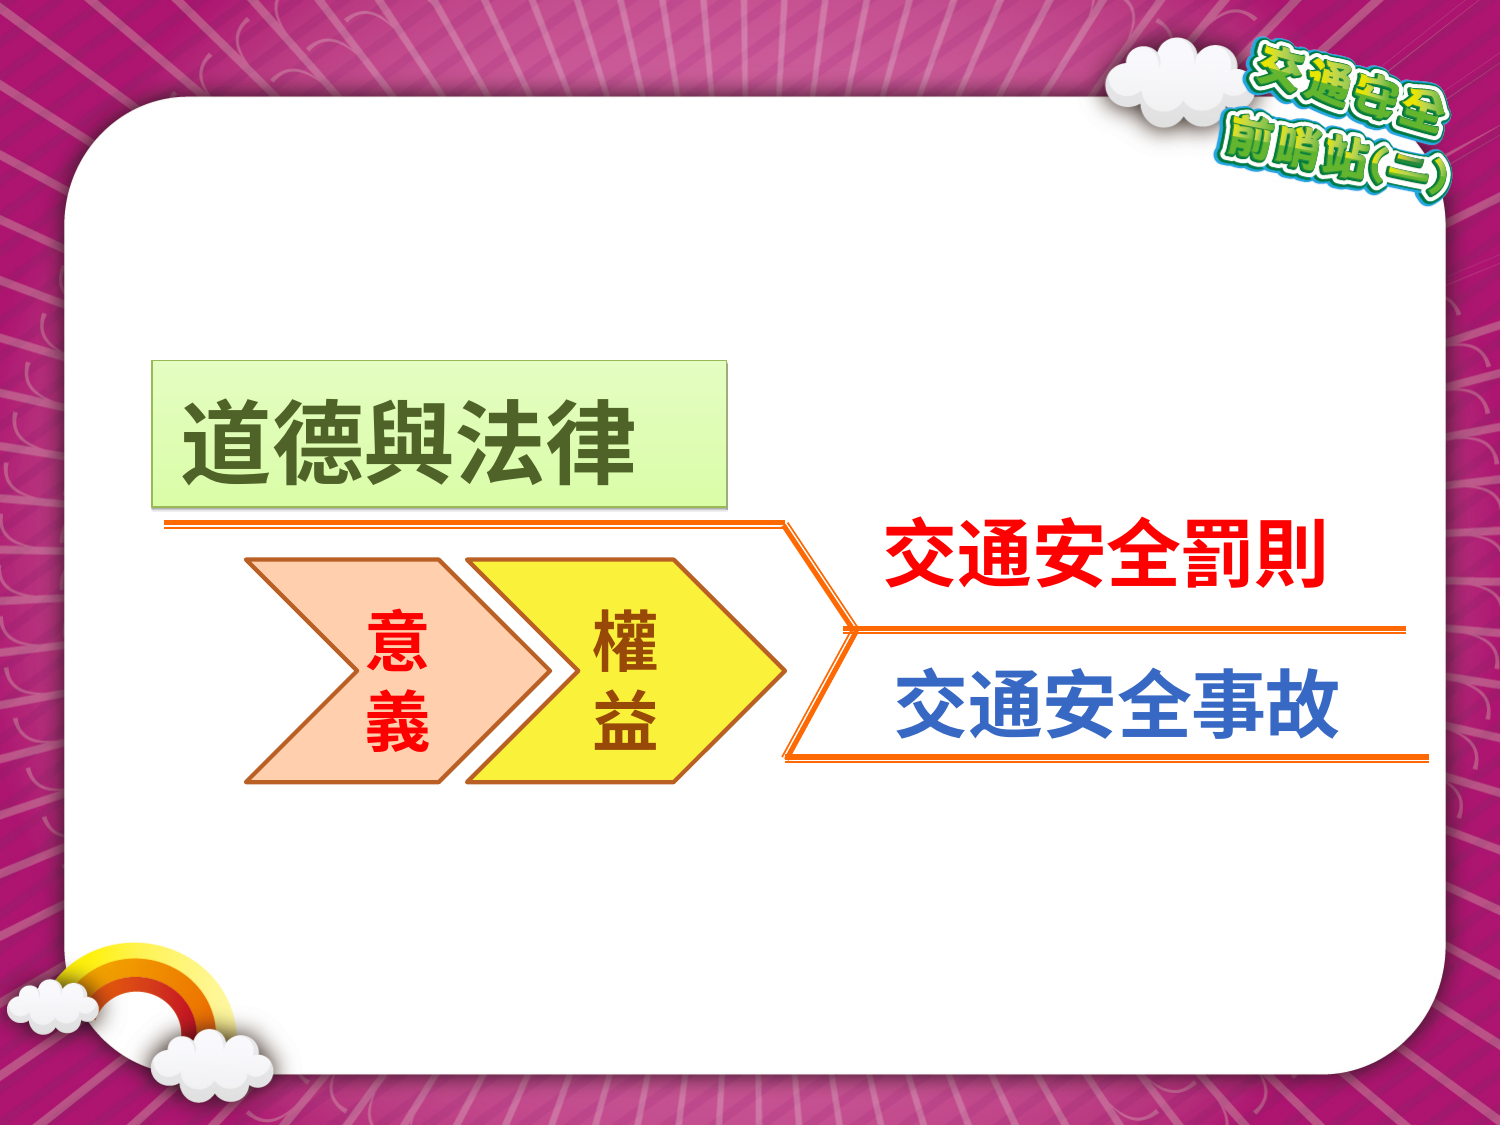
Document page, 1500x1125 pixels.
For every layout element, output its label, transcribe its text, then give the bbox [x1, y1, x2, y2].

text_box [474, 562, 781, 780]
text_box [252, 562, 546, 780]
text_box [152, 360, 727, 508]
text_box 交通安全罰則 [880, 506, 1335, 586]
text_box [866, 489, 1360, 596]
text_box [781, 627, 859, 759]
title 道德與法律 [178, 384, 703, 496]
text_box 權 益 [590, 599, 662, 762]
text_box [781, 522, 858, 626]
text_box 意 義 [362, 599, 434, 762]
text_box 交通安全事故 [891, 656, 1347, 737]
